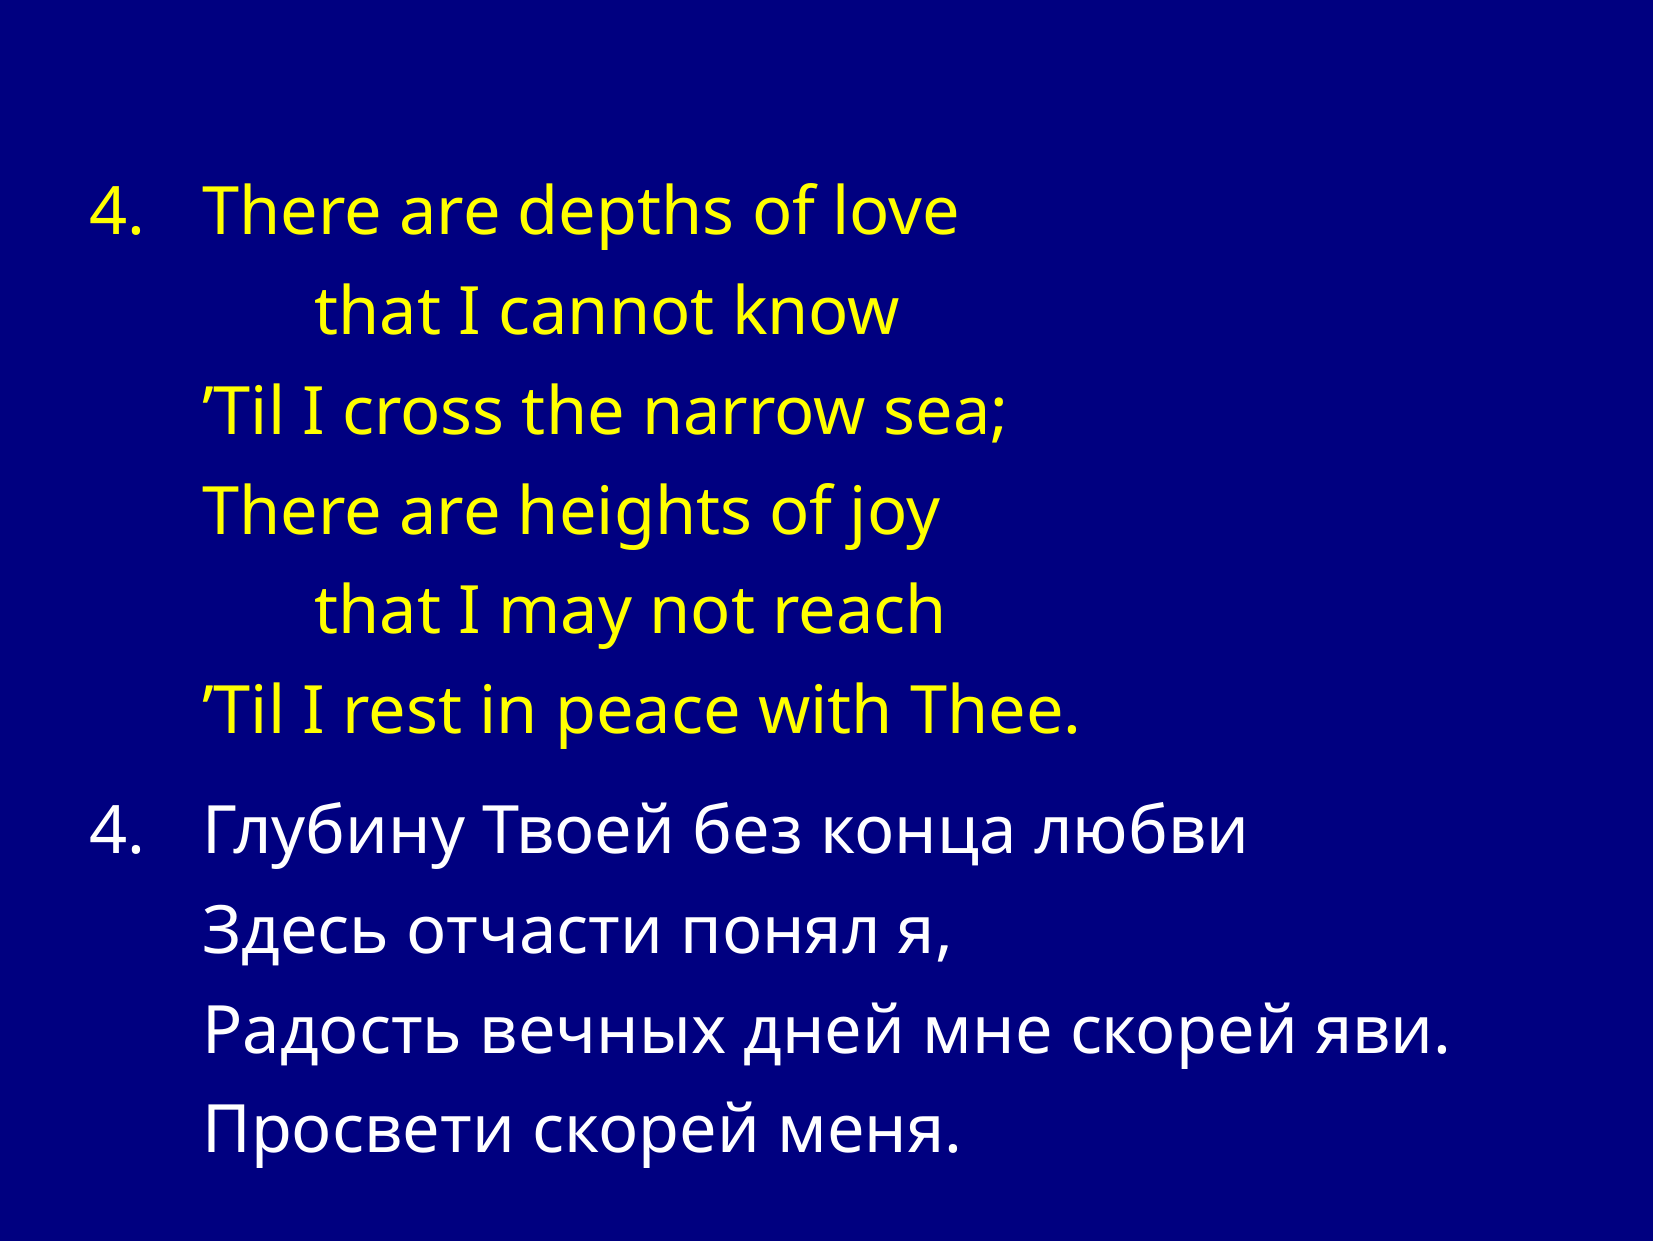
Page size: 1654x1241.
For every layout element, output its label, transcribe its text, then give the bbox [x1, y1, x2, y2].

text_box 4. There are depths of love that I cannot know ’Til I cross the narrow sea; There are heights of joy that I may not reach ’Til I rest in peace with Thee. [75, 56, 1653, 675]
text_box 4. Глубину Твоей без конца любви Здесь отчасти понял я, Радость вечных дней мне скорей яви. Просвети скорей меня. [75, 675, 1653, 1163]
